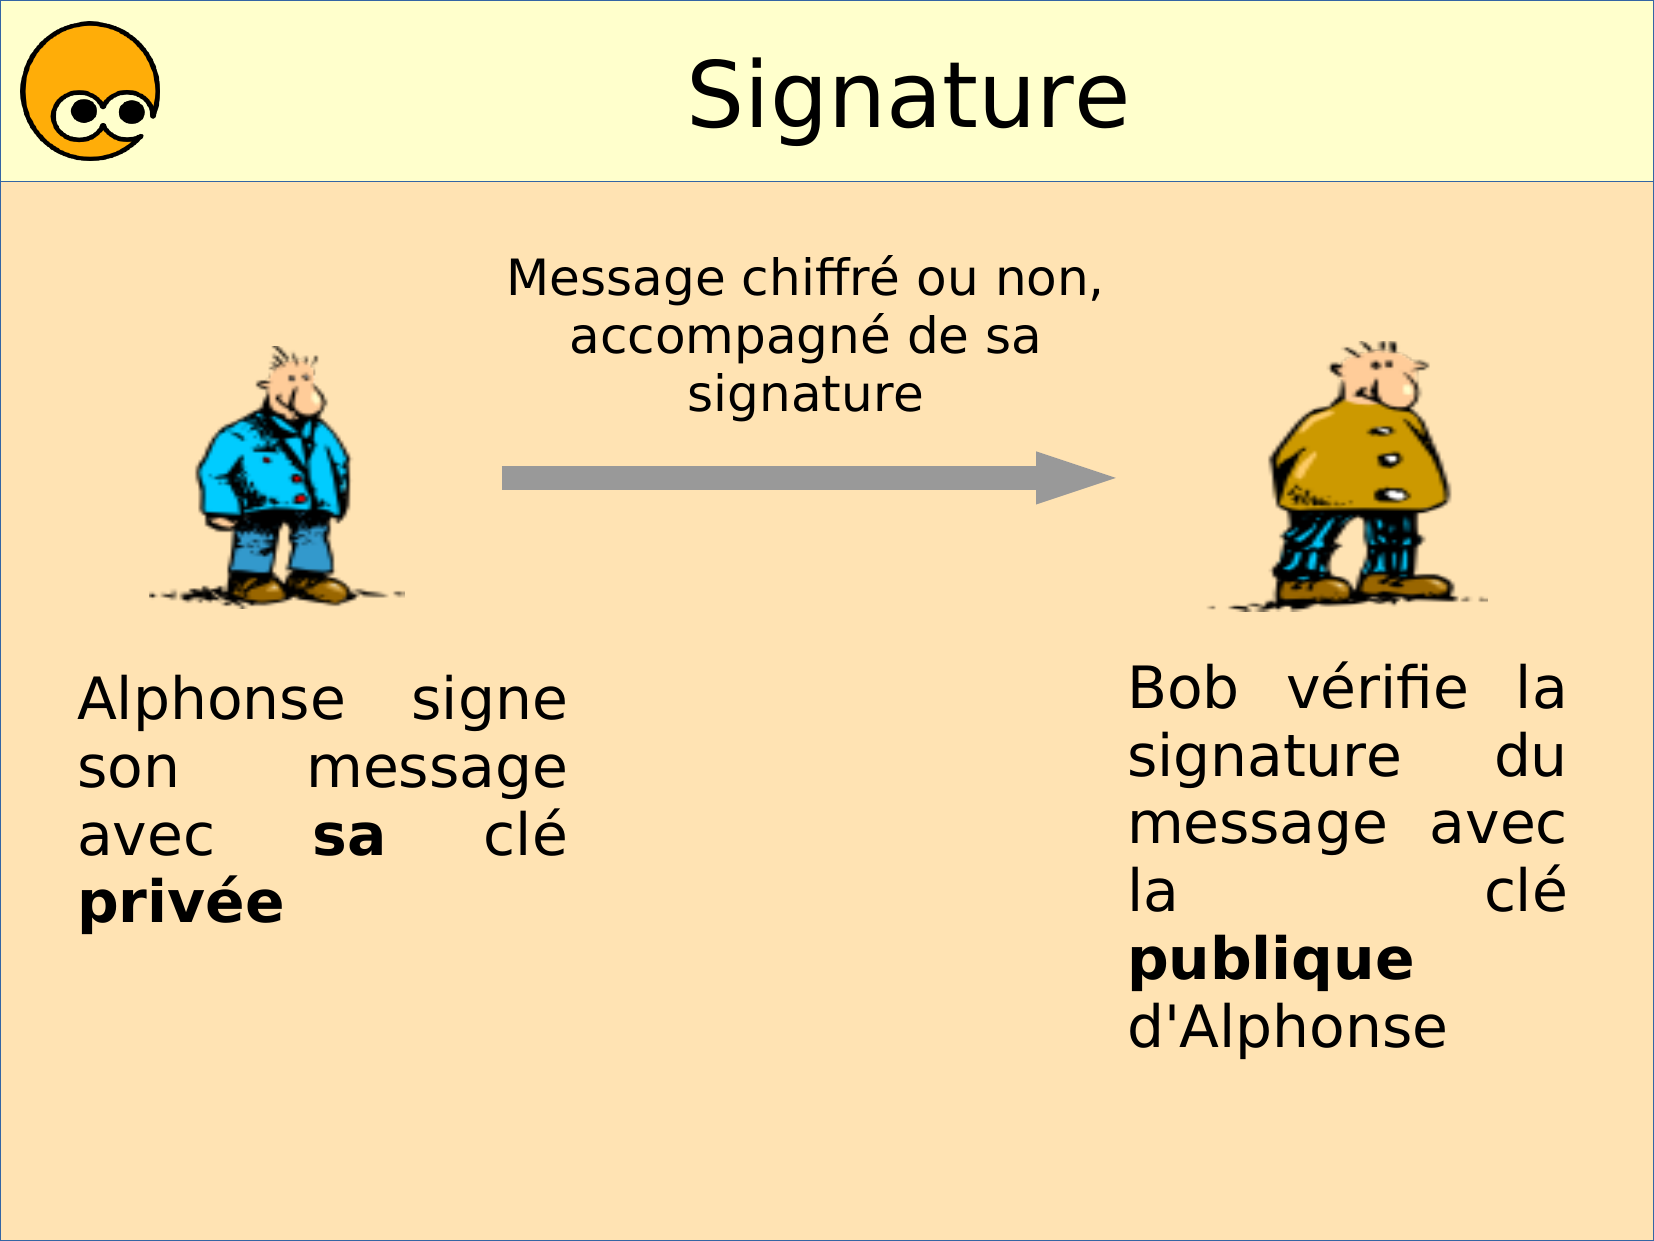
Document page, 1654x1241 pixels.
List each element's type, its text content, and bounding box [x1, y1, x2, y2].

title Signature [164, 35, 1654, 156]
text_box Alphonse signe son message avec sa clé privée [62, 658, 583, 944]
picture [149, 346, 405, 609]
text_box Message chiffré ou non, accompagné de sa signature [490, 241, 1123, 431]
picture [20, 21, 160, 161]
text_box Bob vérifie la signature du message avec la clé publique d'Alphonse [1112, 647, 1583, 1069]
picture [1198, 341, 1488, 612]
